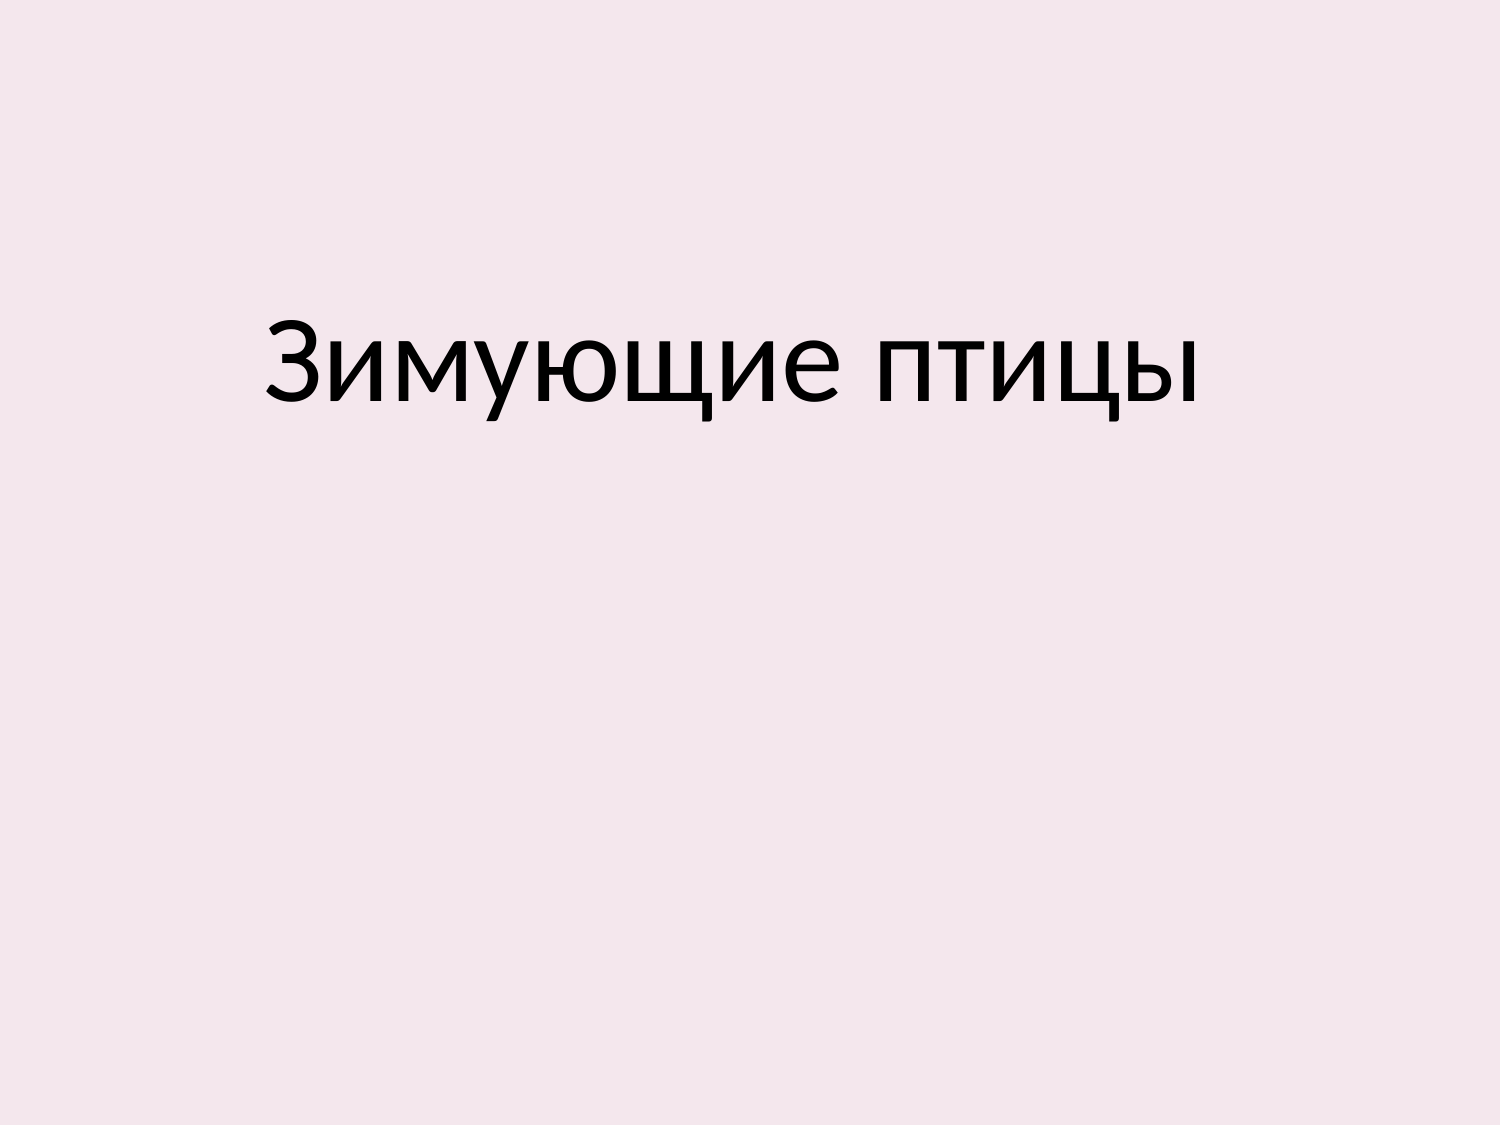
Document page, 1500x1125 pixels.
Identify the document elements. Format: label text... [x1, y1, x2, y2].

title Зимующие птицы [59, 269, 1409, 516]
